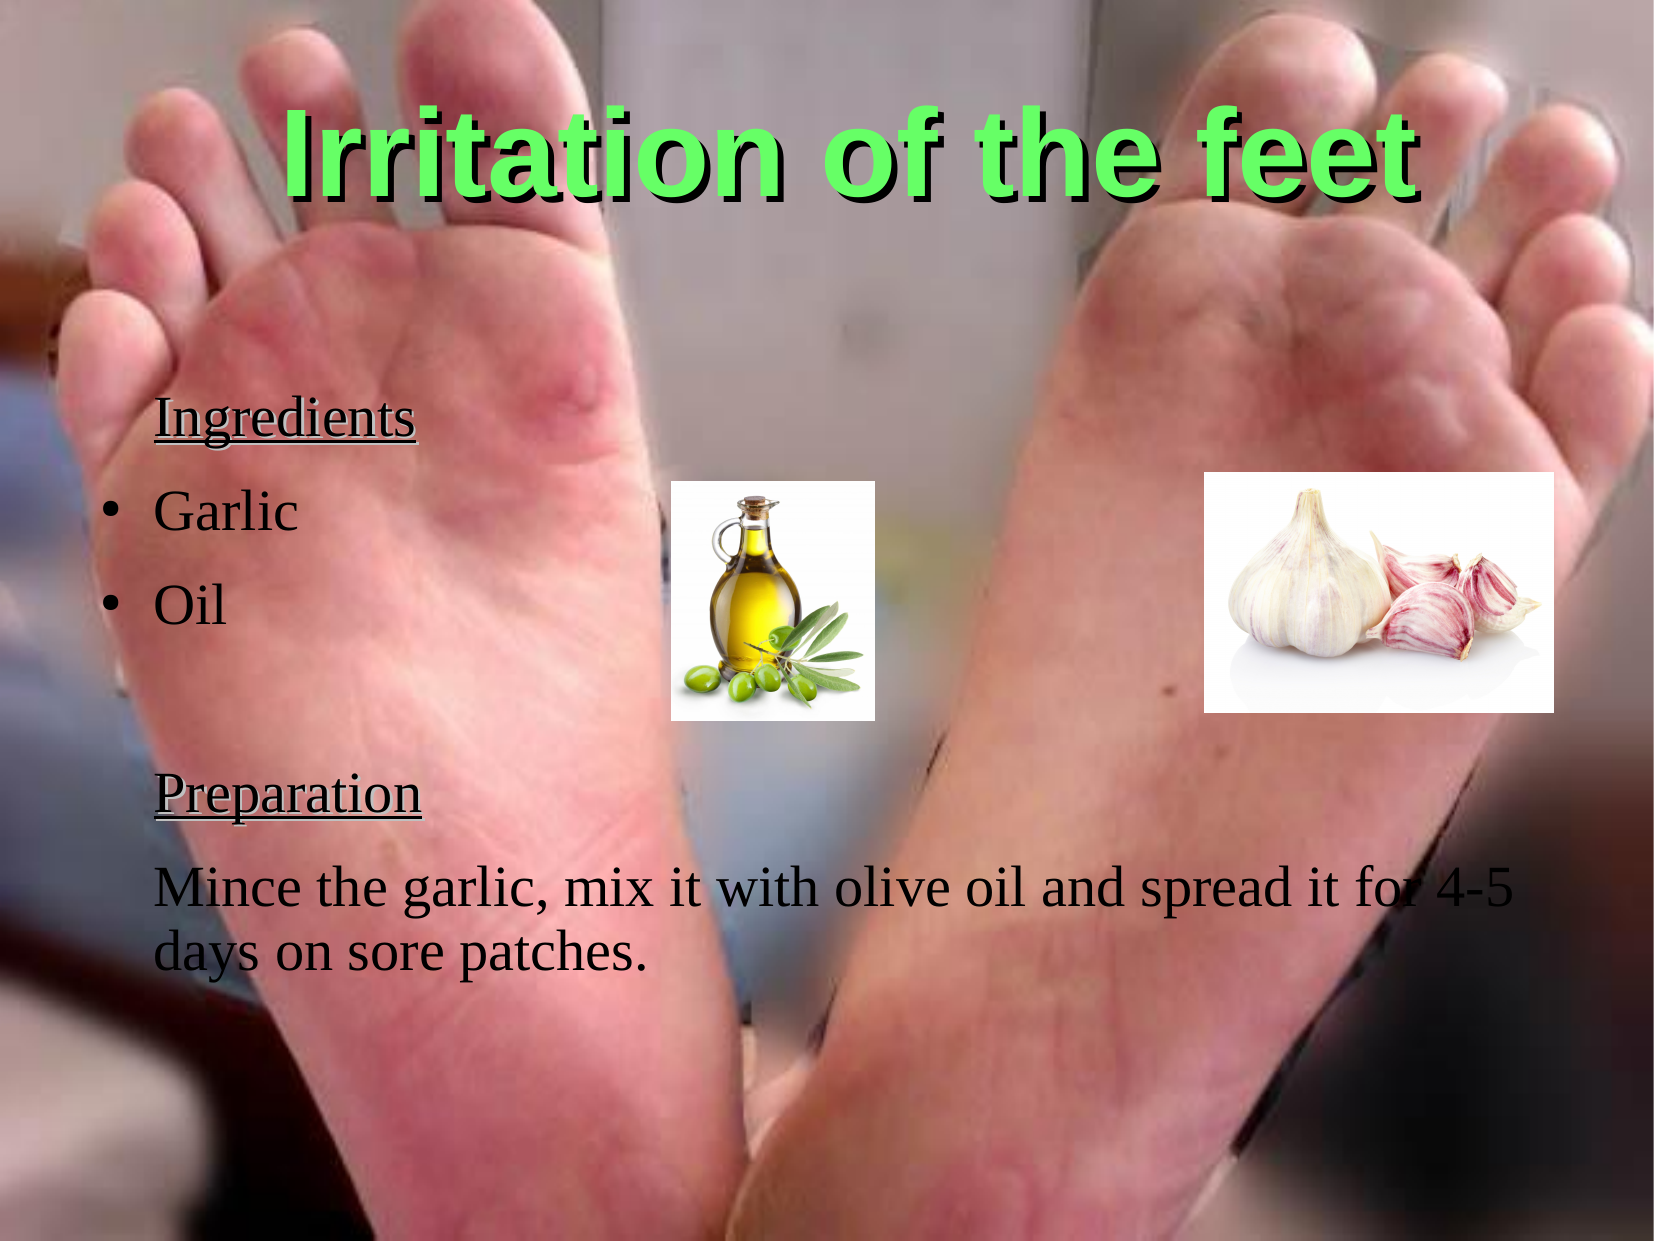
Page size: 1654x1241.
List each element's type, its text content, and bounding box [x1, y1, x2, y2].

picture [0, 0, 1654, 1241]
list Ingredients Garlic Oil Preparation Mince the garlic, mix it with olive oil and spread it for 4-5 days on sore patches. [82, 290, 1571, 1205]
title Irritation of the feet [82, 49, 1571, 257]
